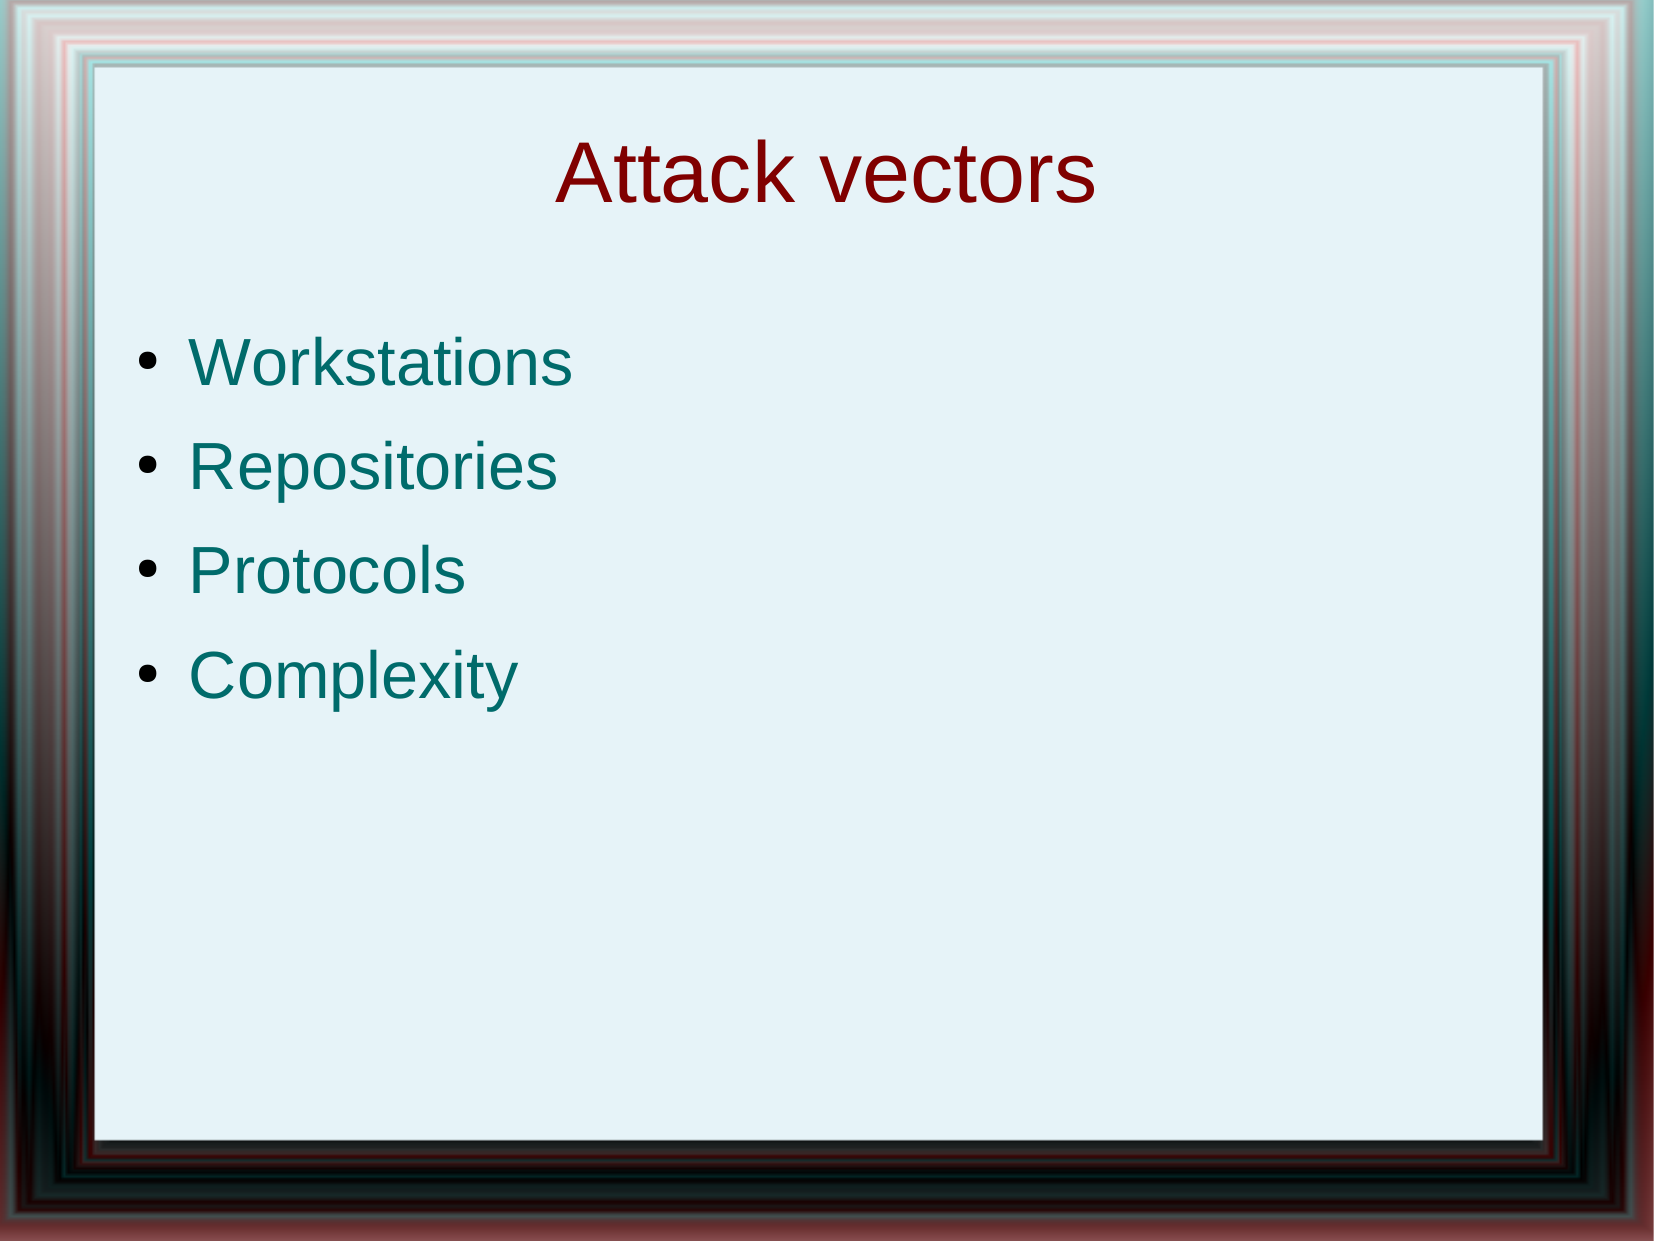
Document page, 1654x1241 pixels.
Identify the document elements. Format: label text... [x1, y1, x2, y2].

list Workstations Repositories Protocols Complexity [118, 324, 1506, 945]
title Attack vectors [118, 88, 1536, 257]
picture [0, 0, 1654, 1241]
